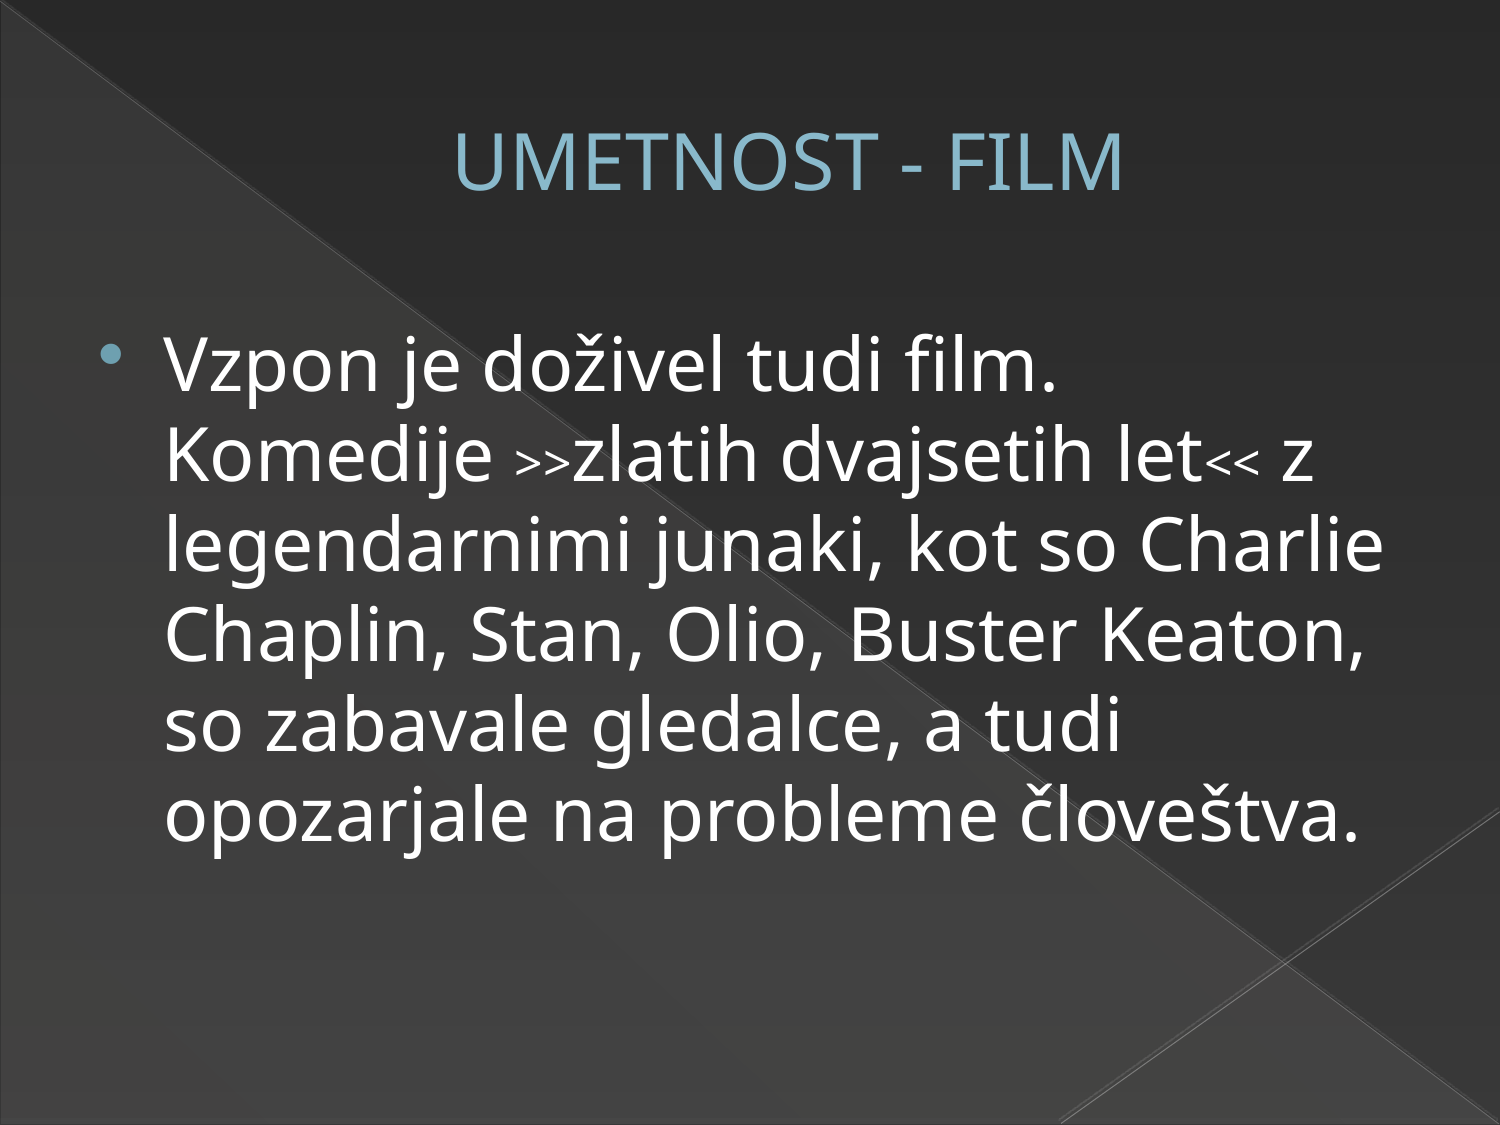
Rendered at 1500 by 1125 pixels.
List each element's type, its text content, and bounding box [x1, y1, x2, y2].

title UMETNOST - FILM [75, 43, 1425, 274]
list Vzpon je doživel tudi film. Komedije >>zlatih dvajsetih let<< z legendarnimi junaki, kot so Charlie Chaplin, Stan, Olio, Buster Keaton, so zabavale gledalce, a tudi opozarjale na probleme človeštva. [75, 308, 1425, 1059]
